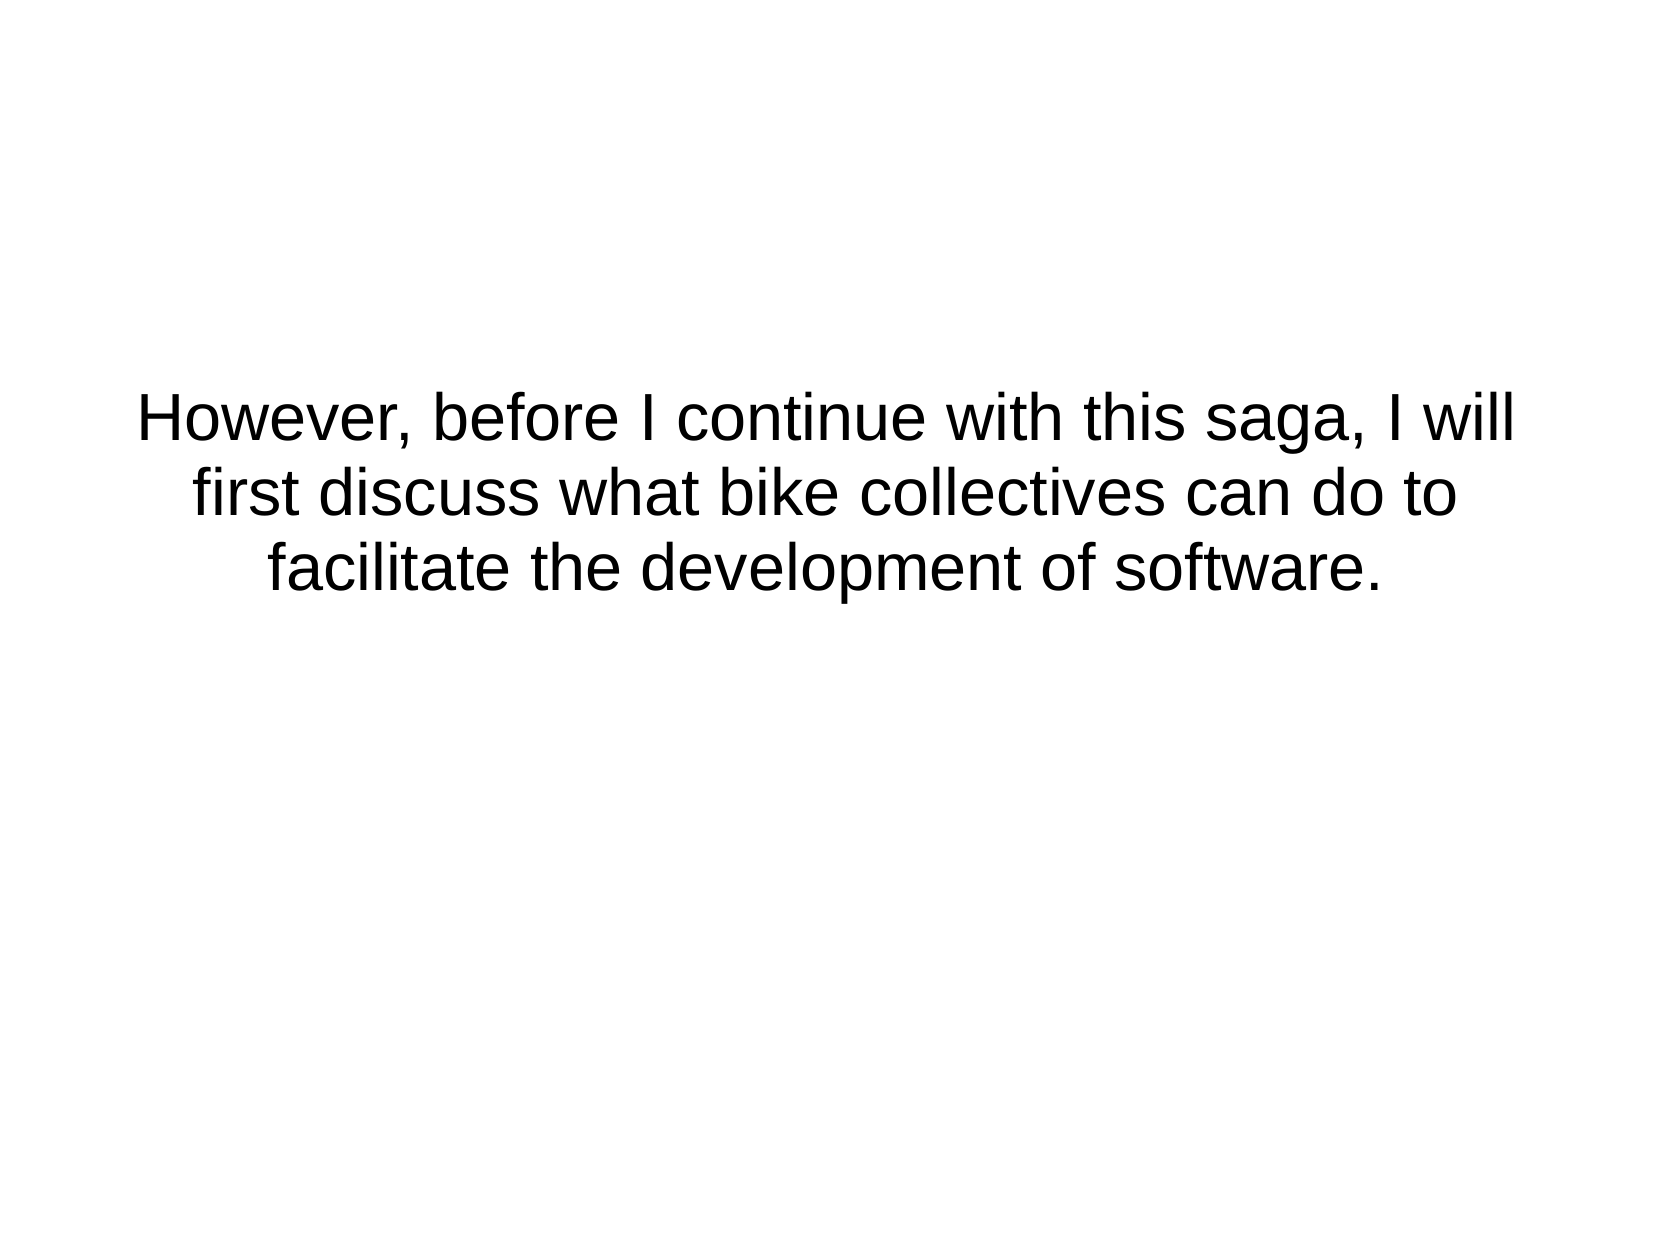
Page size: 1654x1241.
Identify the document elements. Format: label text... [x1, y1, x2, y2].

subtitle However, before I continue with this saga, I will first discuss what bike collectives can do to facilitate the development of software. [82, 49, 1571, 1010]
